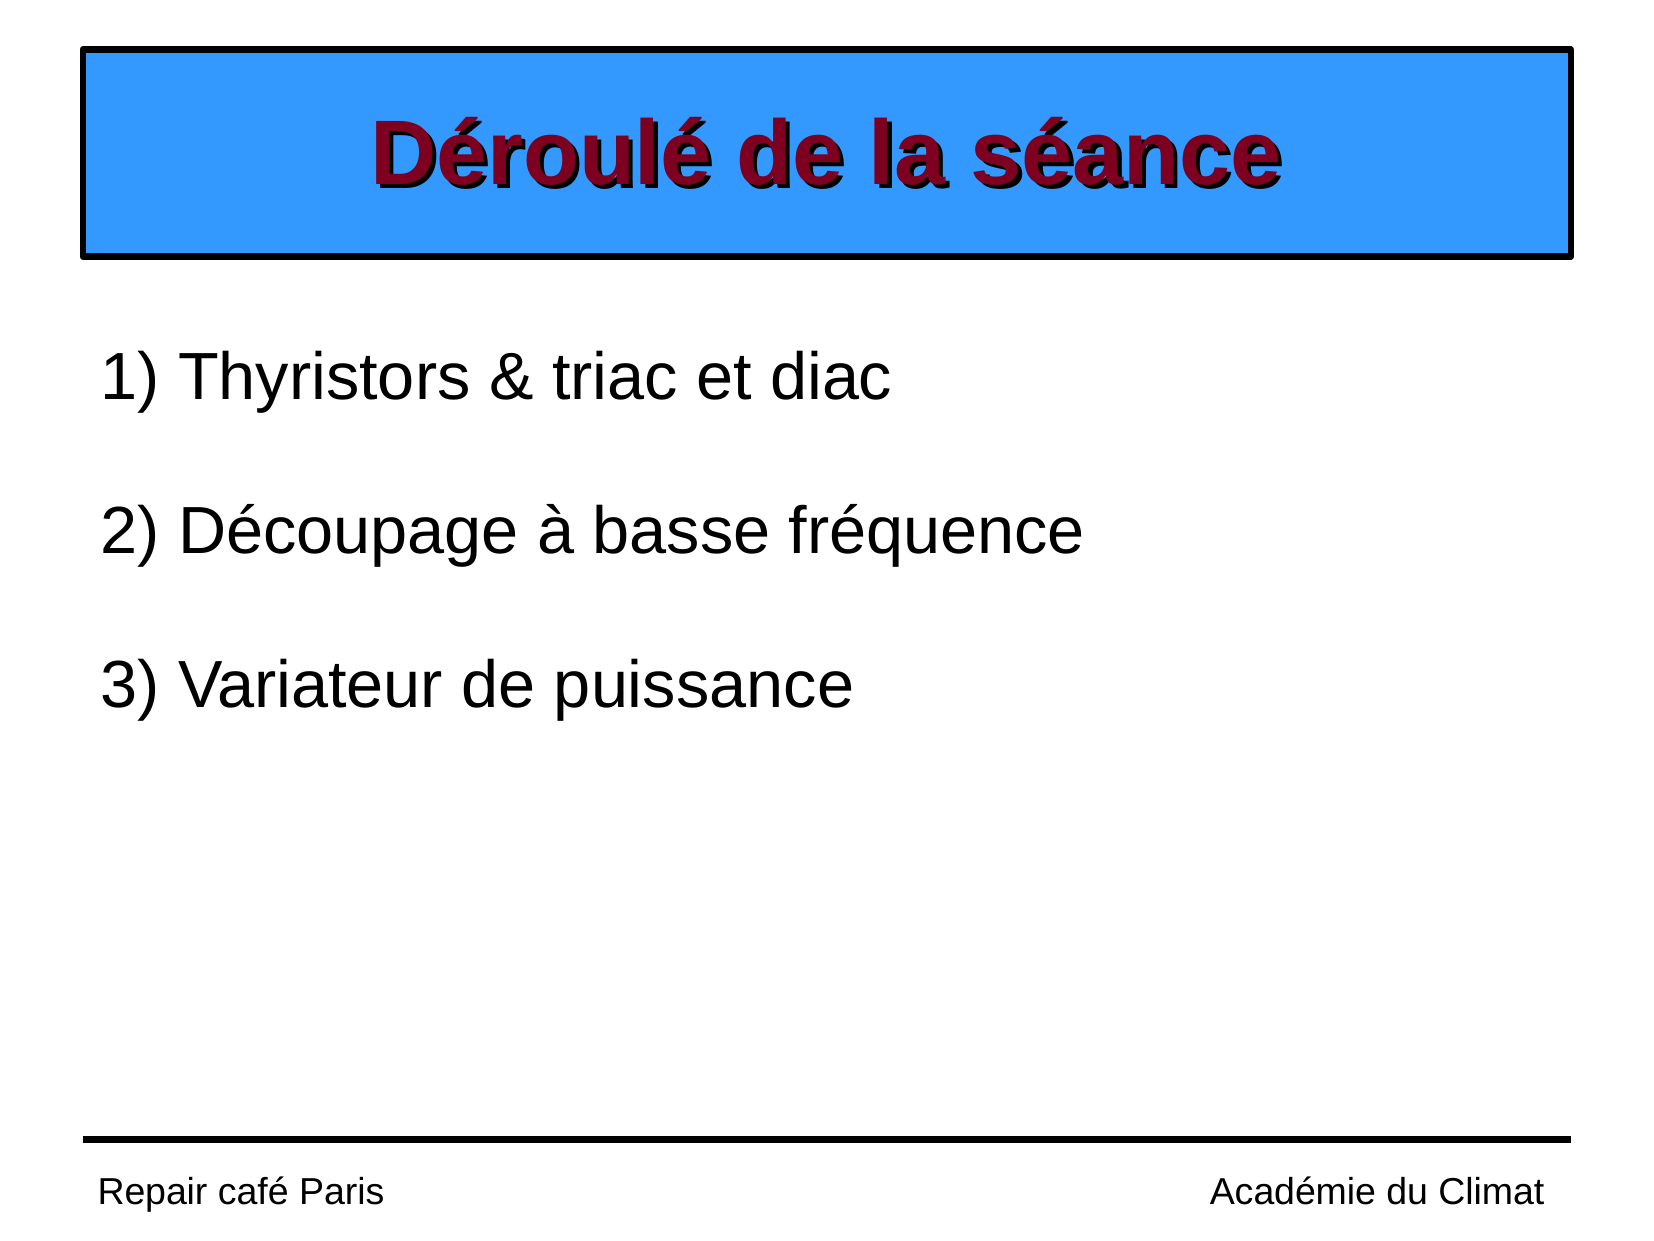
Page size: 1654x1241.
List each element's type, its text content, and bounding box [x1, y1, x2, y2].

text_box Repair café Paris Académie du Climat [82, 1163, 1571, 1221]
list Thyristors & triac et diac Découpage à basse fréquence Variateur de puissance [82, 290, 1571, 1109]
title Déroulé de la séance [82, 49, 1571, 257]
